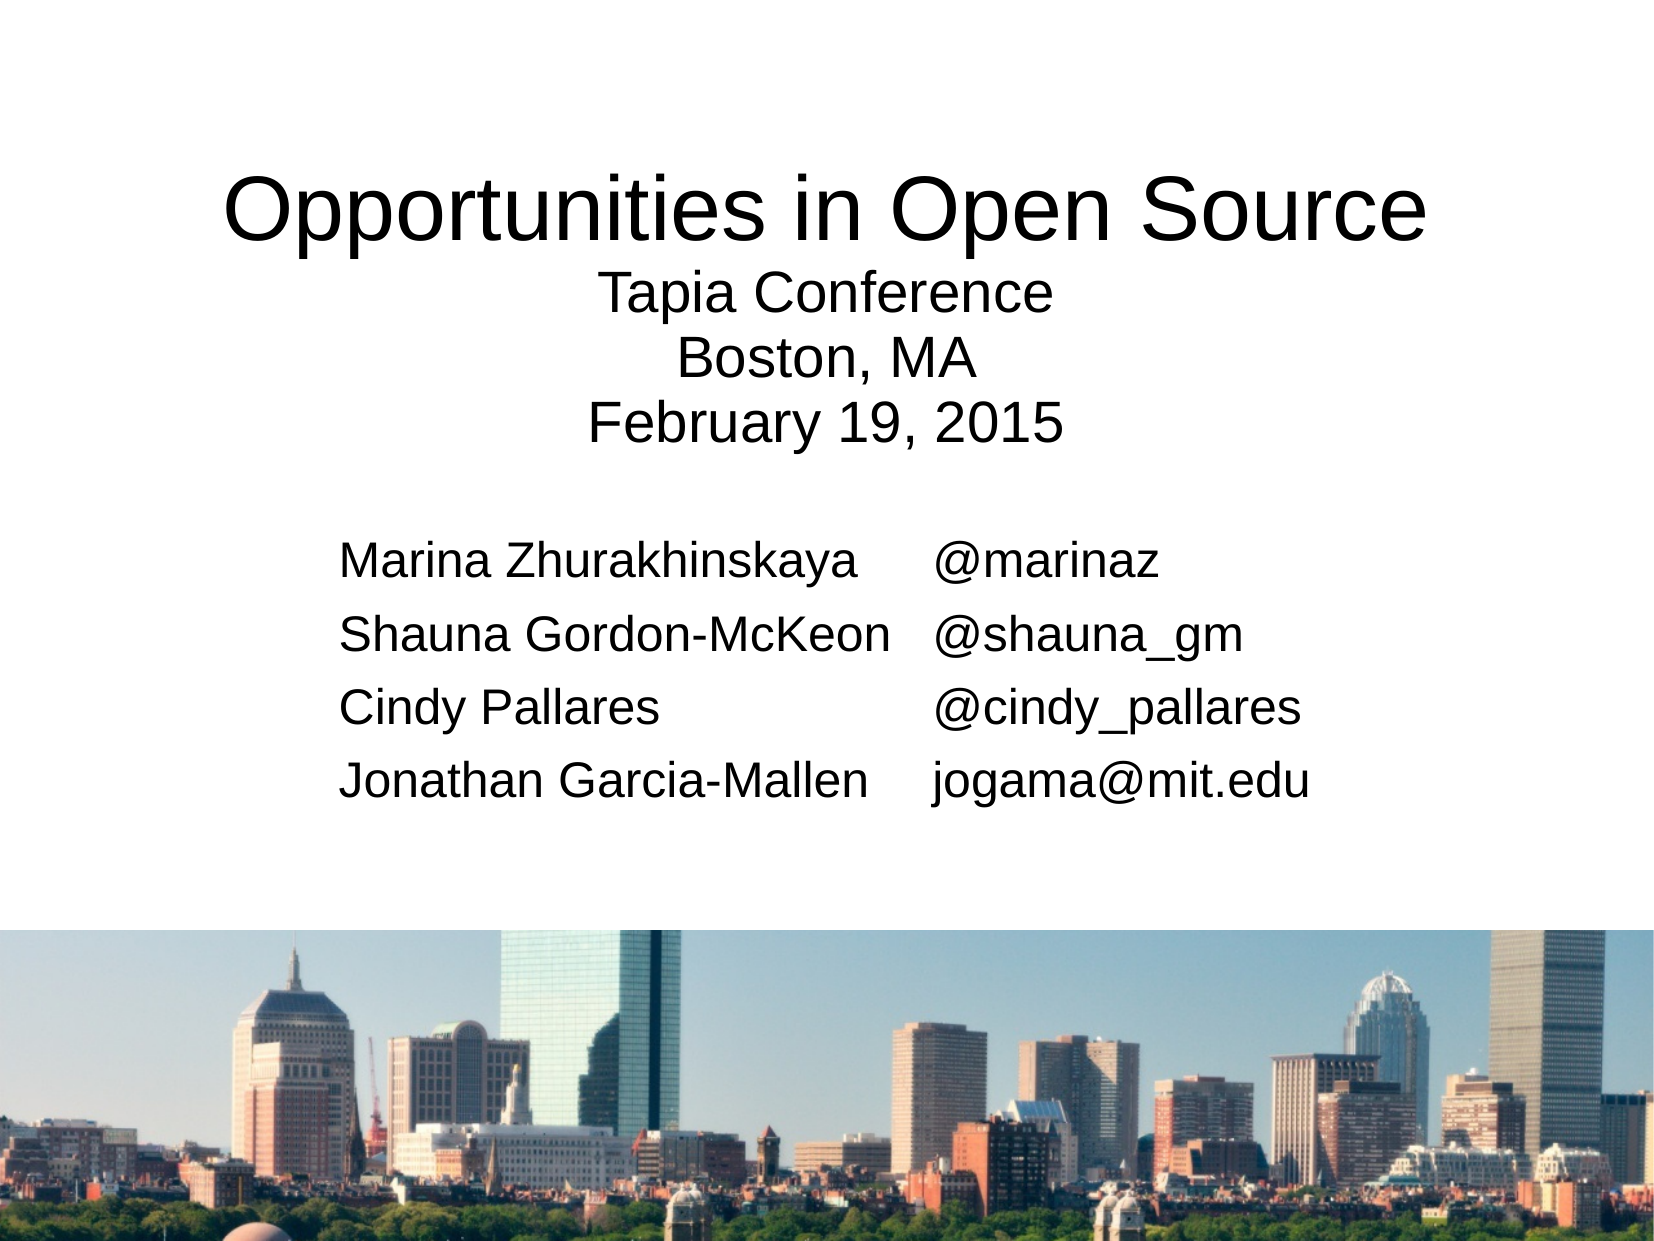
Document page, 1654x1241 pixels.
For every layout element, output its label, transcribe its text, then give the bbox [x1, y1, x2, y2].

text_box [0, 930, 1654, 1241]
table_cell Cindy Pallares [325, 672, 917, 745]
table_header @marinaz [918, 526, 1329, 598]
table_cell Jonathan Garcia-Mallen [325, 746, 917, 818]
table_cell @cindy_pallares [918, 672, 1329, 745]
table_cell Shauna Gordon-McKeon [325, 599, 917, 671]
table_cell @shauna_gm [918, 599, 1329, 671]
subtitle Opportunities in Open Source Tapia Conference Boston, MA February 19, 2015 [82, 49, 1571, 930]
table_header Marina Zhurakhinskaya [325, 526, 917, 598]
table_cell jogama@mit.edu [918, 746, 1329, 818]
